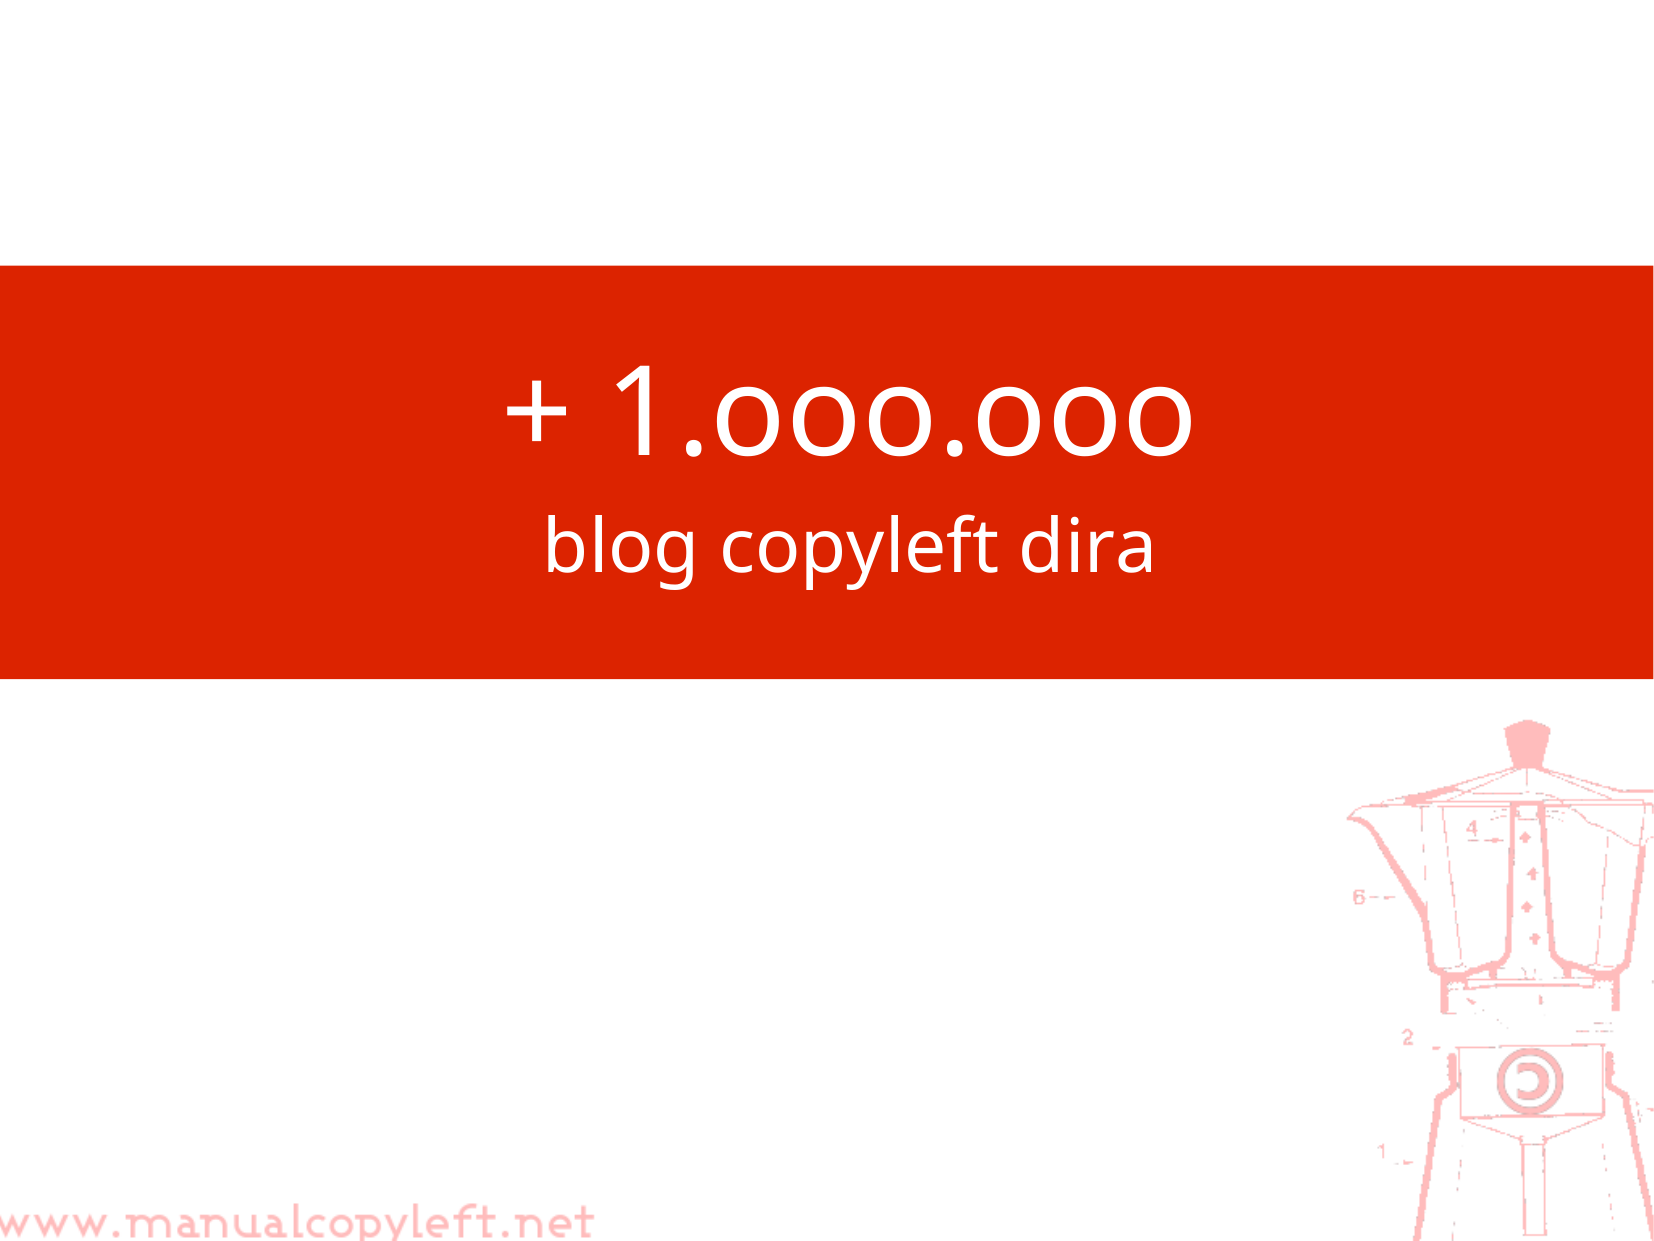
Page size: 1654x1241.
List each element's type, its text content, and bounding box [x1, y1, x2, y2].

picture [0, 0, 1654, 265]
text_box [0, 265, 1654, 680]
title + 1.ooo.ooo blog copyleft dira [106, 295, 1595, 621]
picture [0, 680, 1654, 1241]
